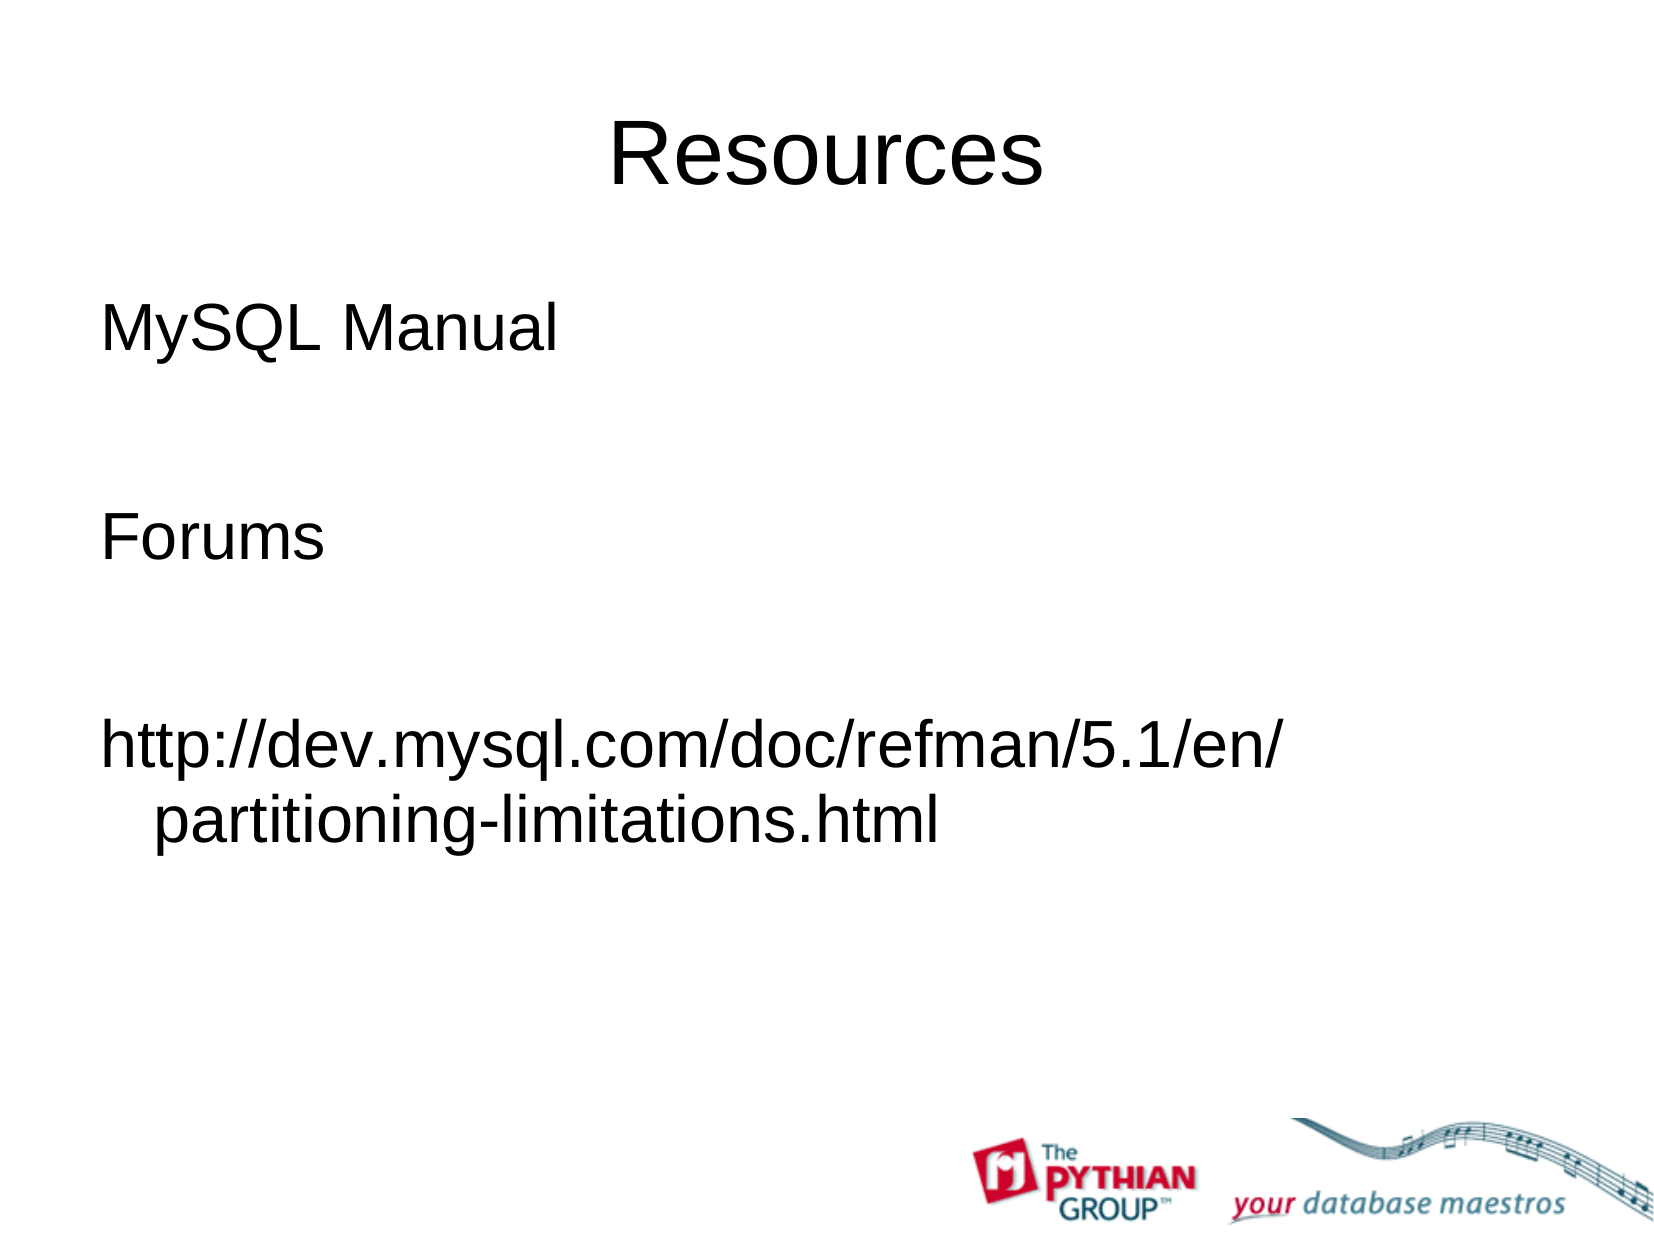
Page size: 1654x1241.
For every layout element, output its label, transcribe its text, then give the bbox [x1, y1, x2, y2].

picture [955, 1118, 1654, 1241]
title Resources [82, 49, 1571, 257]
list MySQL Manual Forums http://dev.mysql.com/doc/refman/5.1/en/partitioning-limitations.html [82, 290, 1571, 1094]
